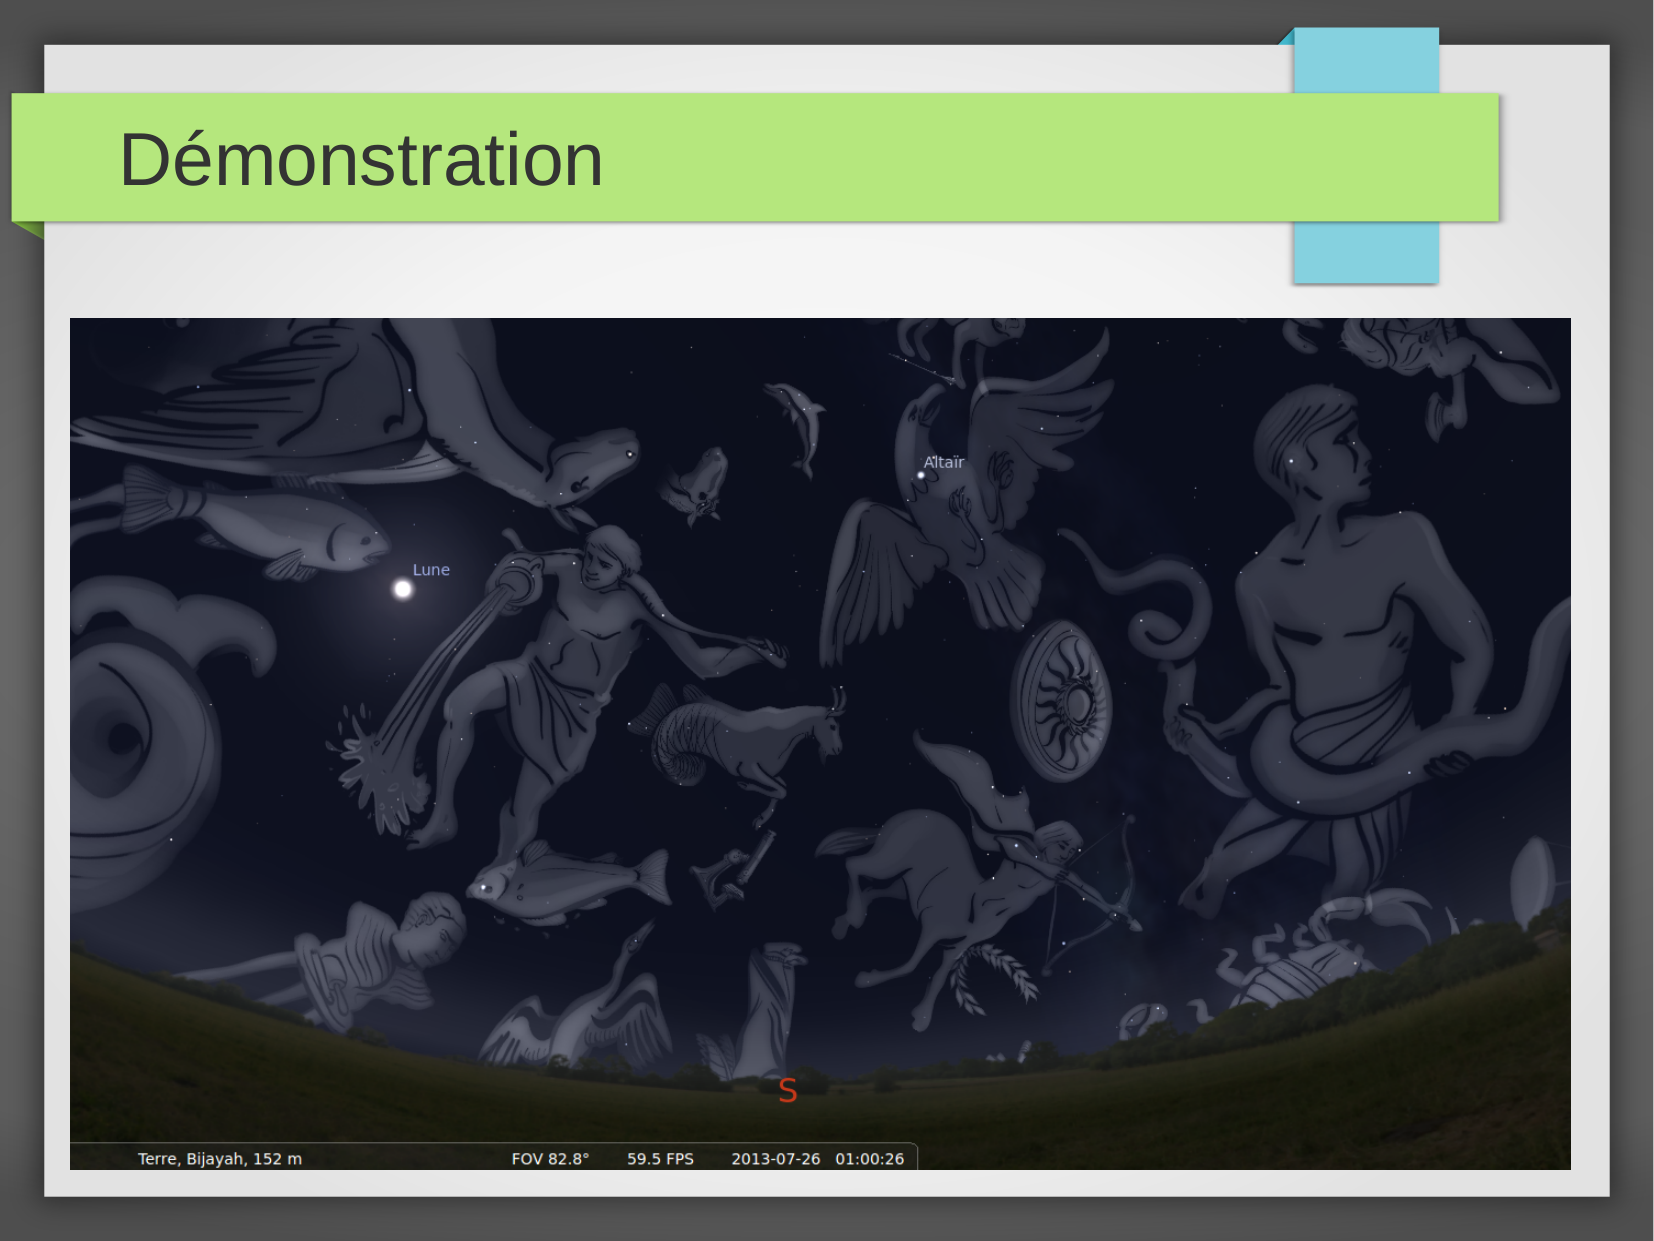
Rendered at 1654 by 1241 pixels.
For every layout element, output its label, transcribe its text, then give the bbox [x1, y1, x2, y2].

picture [0, 0, 1654, 1241]
title Démonstration [118, 106, 1276, 213]
